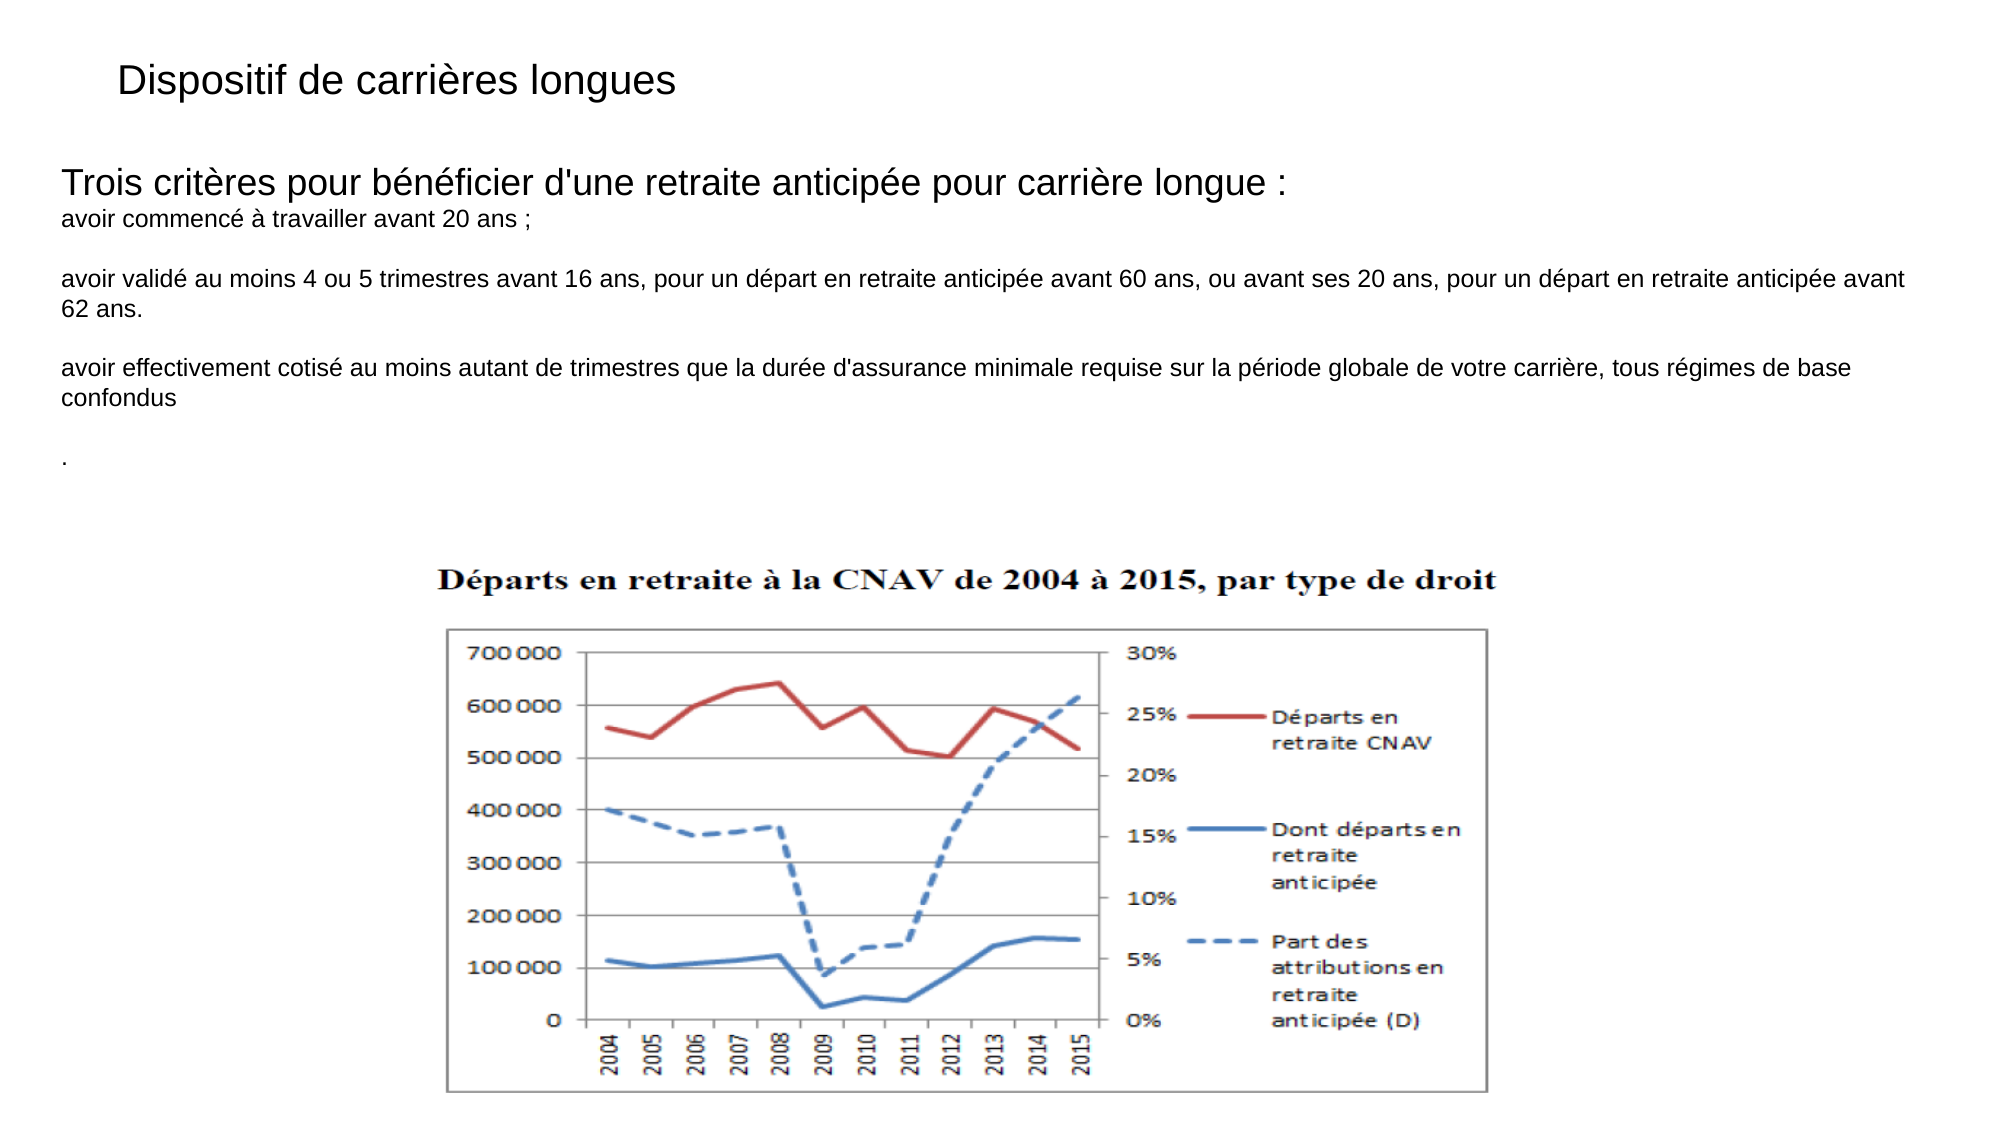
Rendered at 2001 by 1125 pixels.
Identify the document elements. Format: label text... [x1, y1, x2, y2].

picture [420, 562, 1589, 1118]
list Trois critères pour bénéficier d'une retraite anticipée pour carrière longue : avoir commencé à travailler avant 20 ans ; avoir validé au moins 4 ou 5 trimestres avant 16 ans, pour un départ en retraite anticipée avant 60 ans, ou avant ses 20 ans, pour un départ en retraite anticipée avant 62 ans. avoir effectivement cotisé au moins autant de trimestres que la durée d'assurance minimale requise sur la période globale de votre carrière, tous régimes de base confondus . [46, 150, 1930, 1009]
title Dispositif de carrières longues [102, 45, 1900, 138]
